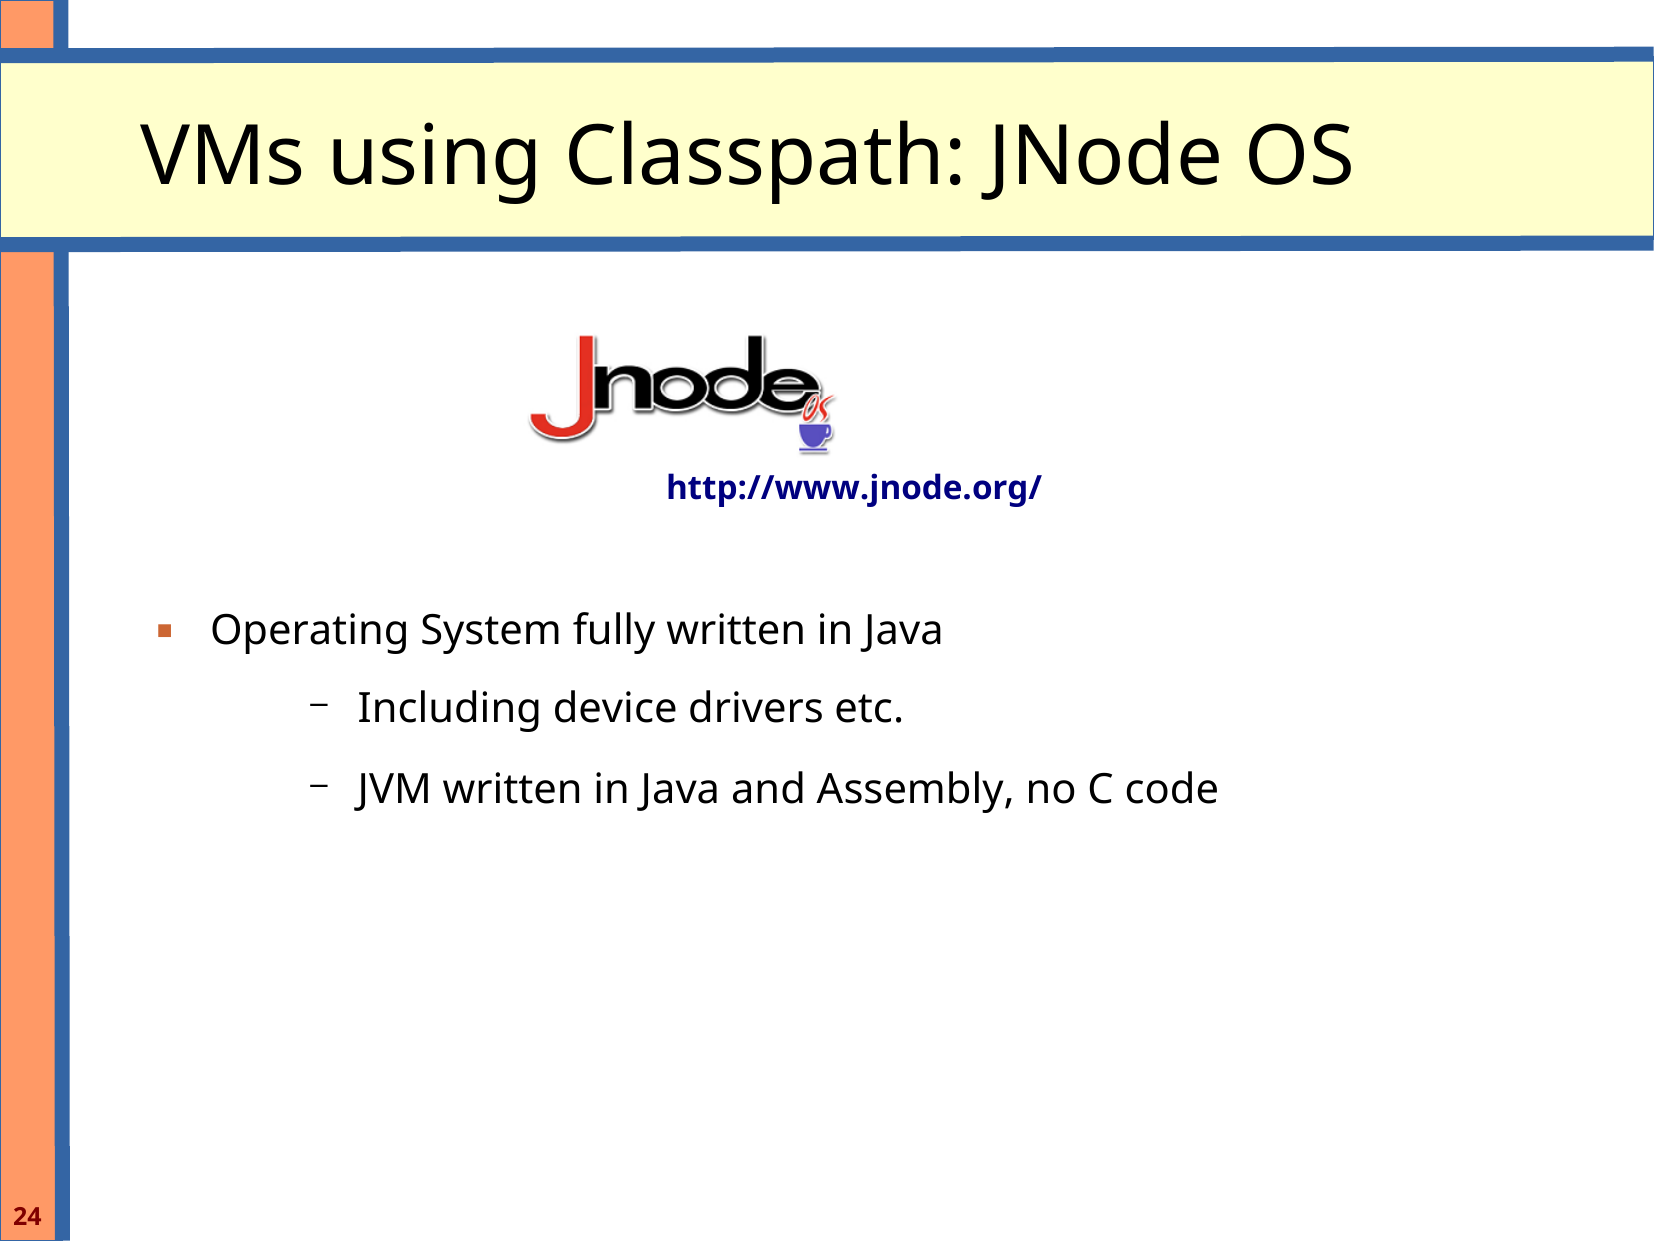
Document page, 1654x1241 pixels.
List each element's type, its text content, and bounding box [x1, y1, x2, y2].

picture [523, 328, 843, 461]
text_box http://www.jnode.org/ [450, 464, 1259, 530]
title VMs using Classpath: JNode OS [105, 93, 1442, 212]
list Operating System fully written in Java Including device drivers etc. JVM written in Java and Assembly, no C code [121, 600, 1534, 1206]
